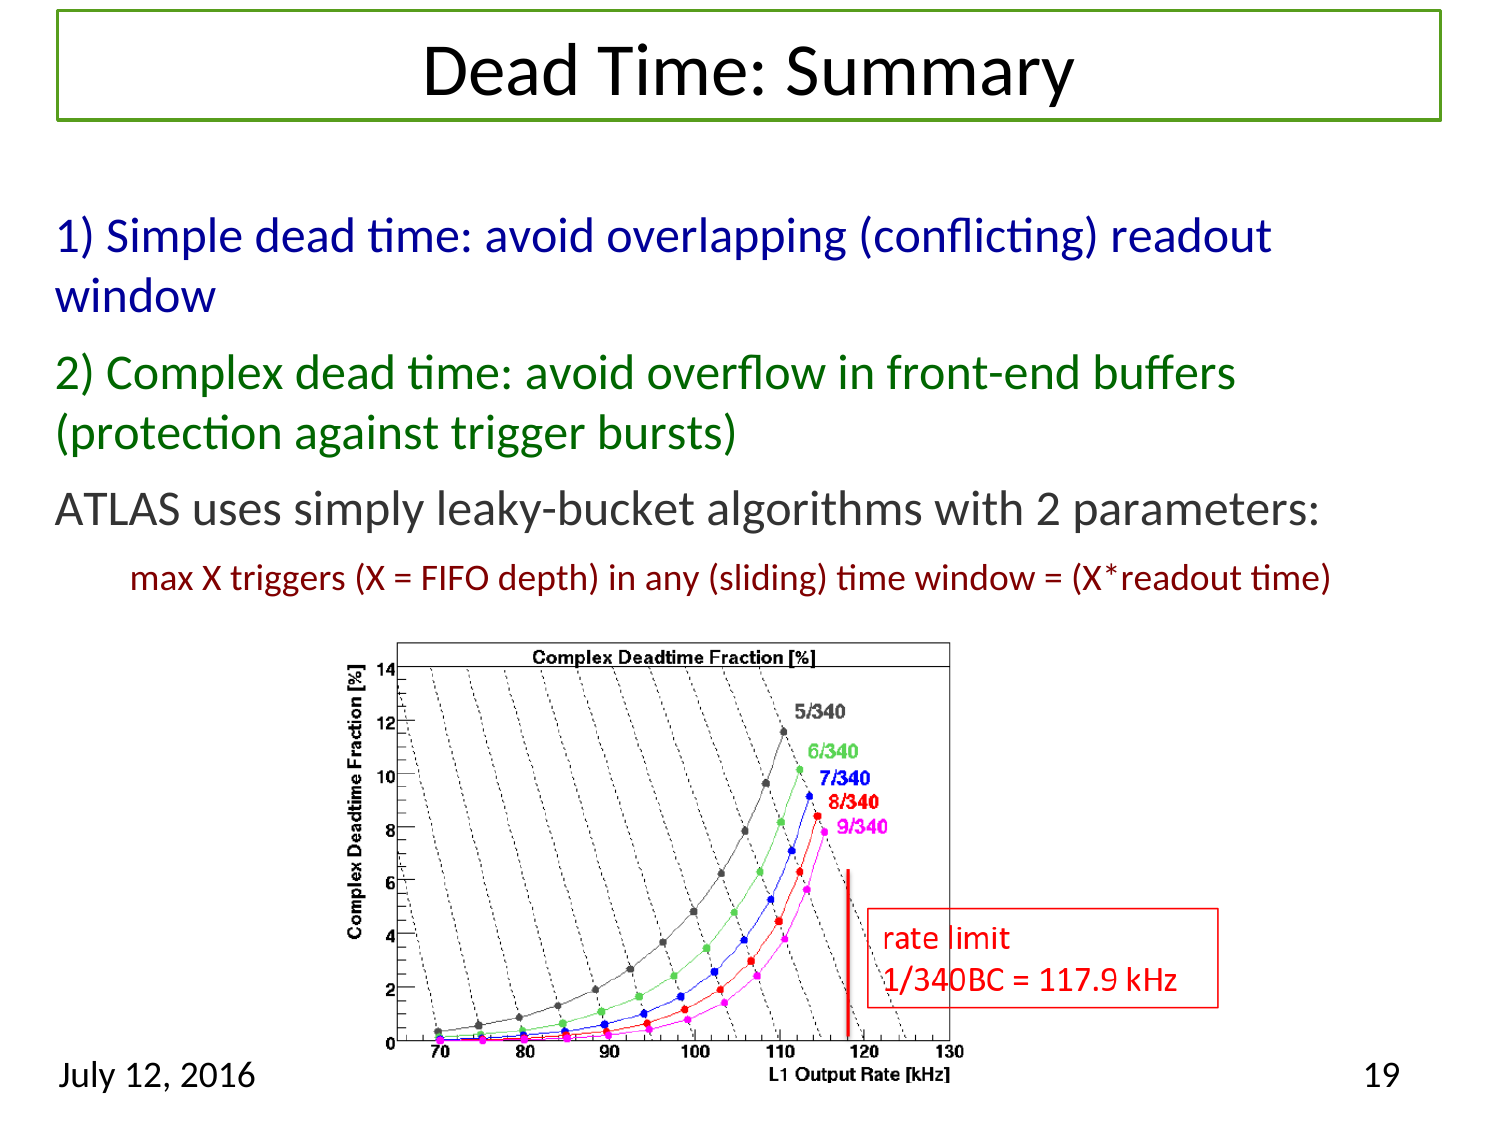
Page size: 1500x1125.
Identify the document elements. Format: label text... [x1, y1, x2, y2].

title Dead Time: Summary [57, 10, 1441, 121]
text_box 1) Simple dead time: avoid overlapping (conflicting) readout window 2) Complex dead time: avoid overflow in front-end buffers (protection against trigger bursts) ATLAS uses simply leaky-bucket algorithms with 2 parameters: max X triggers (X = FIFO depth) in any (sliding) time window = (X*readout time) [54, 172, 1443, 628]
picture [331, 632, 1228, 1083]
